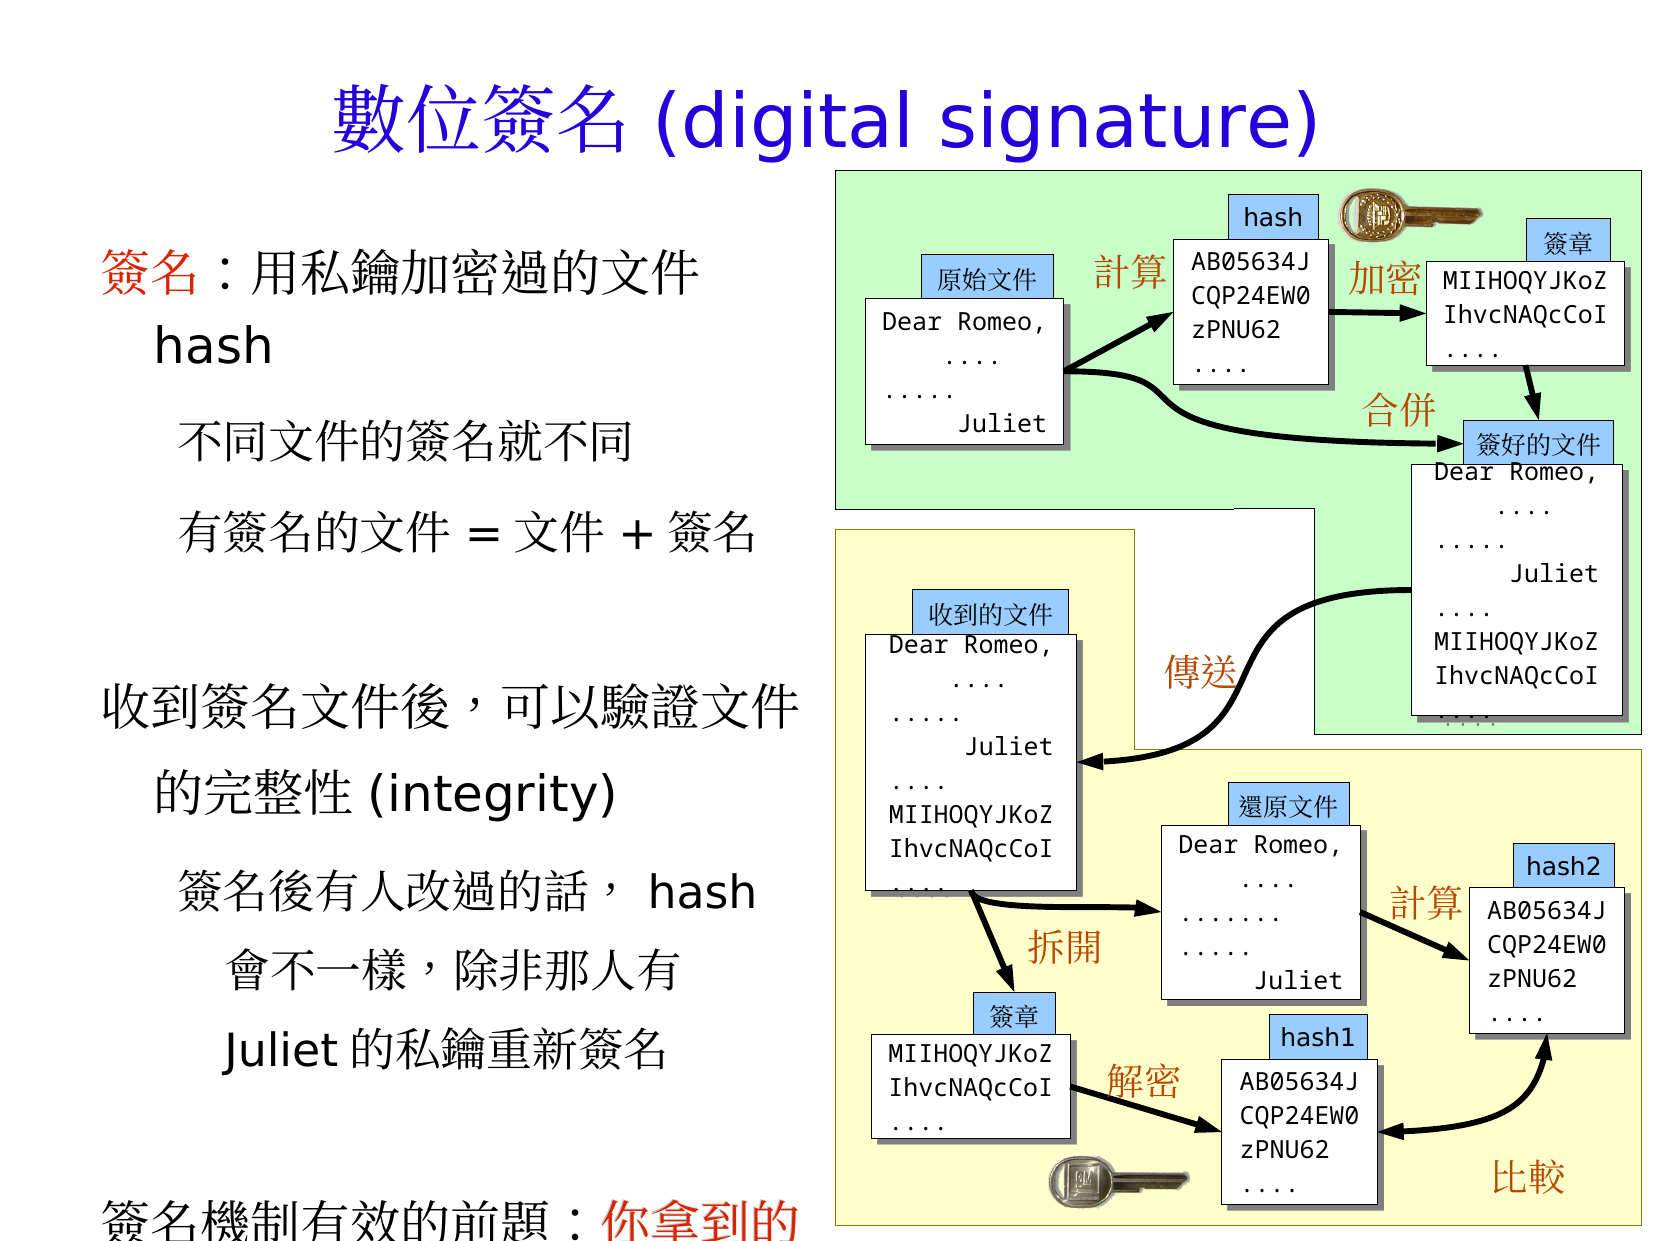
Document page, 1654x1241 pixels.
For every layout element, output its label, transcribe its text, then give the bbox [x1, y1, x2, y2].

text_box [1388, 920, 1469, 959]
text_box AB05634J CQP24EW0 zPNU62 .... [1173, 239, 1329, 385]
text_box [980, 749, 1642, 1226]
text_box Dear Romeo, .... ..... Juliet .... MIIHOQYJKoZ IhvcNAQcCoI .... [865, 634, 1077, 891]
text_box 簽章 [973, 992, 1056, 1034]
title 數位簽名(digital signature) [82, 49, 1571, 182]
text_box hash1 [1269, 1014, 1368, 1059]
text_box MIIHOQYJKoZ IhvcNAQcCoI .... [871, 1034, 1071, 1139]
text_box 收到的文件 [912, 589, 1069, 634]
text_box 合併 [1346, 373, 1479, 426]
text_box [1314, 170, 1642, 735]
text_box [1123, 1098, 1221, 1130]
text_box 解密 [1092, 1045, 1224, 1098]
text_box 還原文件 [1228, 782, 1350, 825]
text_box MIIHOQYJKoZ IhvcNAQcCoI .... [1426, 261, 1625, 366]
text_box 比較 [1475, 1140, 1599, 1193]
text_box AB05634J CQP24EW0 zPNU62 .... [1221, 1059, 1378, 1205]
text_box hash [1228, 194, 1319, 239]
text_box 簽章 [1526, 218, 1611, 261]
text_box 傳送 [1148, 636, 1272, 689]
text_box [1329, 259, 1426, 313]
text_box [979, 899, 1134, 965]
text_box [835, 170, 1538, 599]
picture [1026, 1136, 1204, 1226]
text_box 計算 [1078, 236, 1189, 289]
text_box Dear Romeo, .... ..... Juliet .... MIIHOQYJKoZ IhvcNAQcCoI .... [1411, 464, 1623, 716]
text_box Dear Romeo, .... ....... ..... Juliet [1161, 825, 1361, 1000]
text_box 拆開 [1012, 910, 1137, 964]
text_box 計算 [1374, 866, 1485, 920]
text_box AB05634J CQP24EW0 zPNU62 .... [1469, 887, 1625, 1034]
picture [1320, 169, 1498, 259]
text_box 加密 [1333, 241, 1466, 295]
text_box 簽好的文件 [1463, 420, 1614, 464]
text_box 原始文件 [921, 254, 1054, 298]
text_box [835, 529, 1159, 1226]
text_box hash2 [1513, 843, 1615, 887]
text_box [1013, 913, 1546, 1131]
text_box Dear Romeo, .... ..... Juliet [865, 298, 1064, 445]
list 簽名：用私鑰加密過的文件hash 不同文件的簽名就不同 有簽名的文件=文件+簽名 收到簽名文件後，可以驗證文件的完整性(integrity) 簽名後有人改過的話，hash會不一樣，除非那人有Juliet的私鑰重新簽名 簽名機制有效的前題：你拿到的公鑰是真的! [82, 219, 809, 1152]
